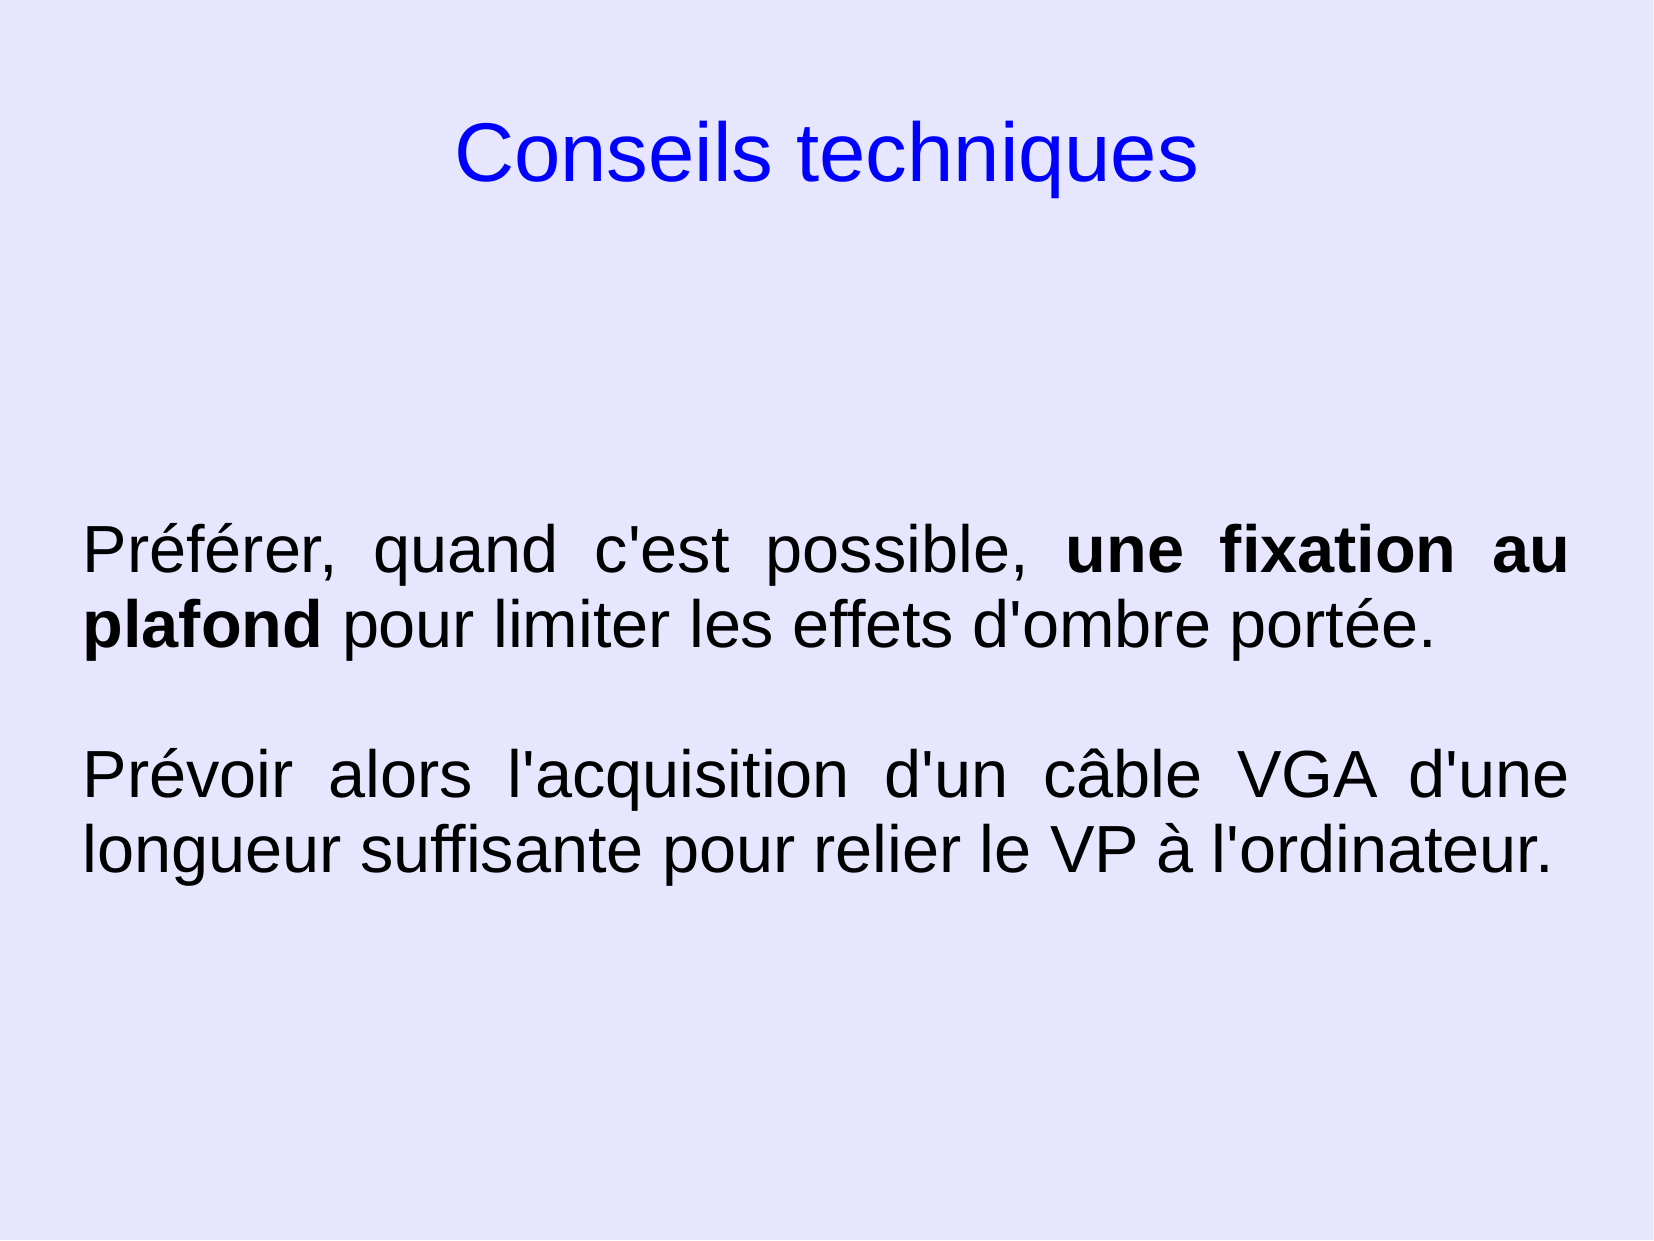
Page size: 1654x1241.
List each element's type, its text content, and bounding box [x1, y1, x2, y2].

subtitle Préférer, quand c'est possible, une fixation au plafond pour limiter les effets d'ombre portée. Prévoir alors l'acquisition d'un câble VGA d'une longueur suffisante pour relier le VP à l'ordinateur. [82, 290, 1571, 1109]
title Conseils techniques [82, 56, 1571, 250]
